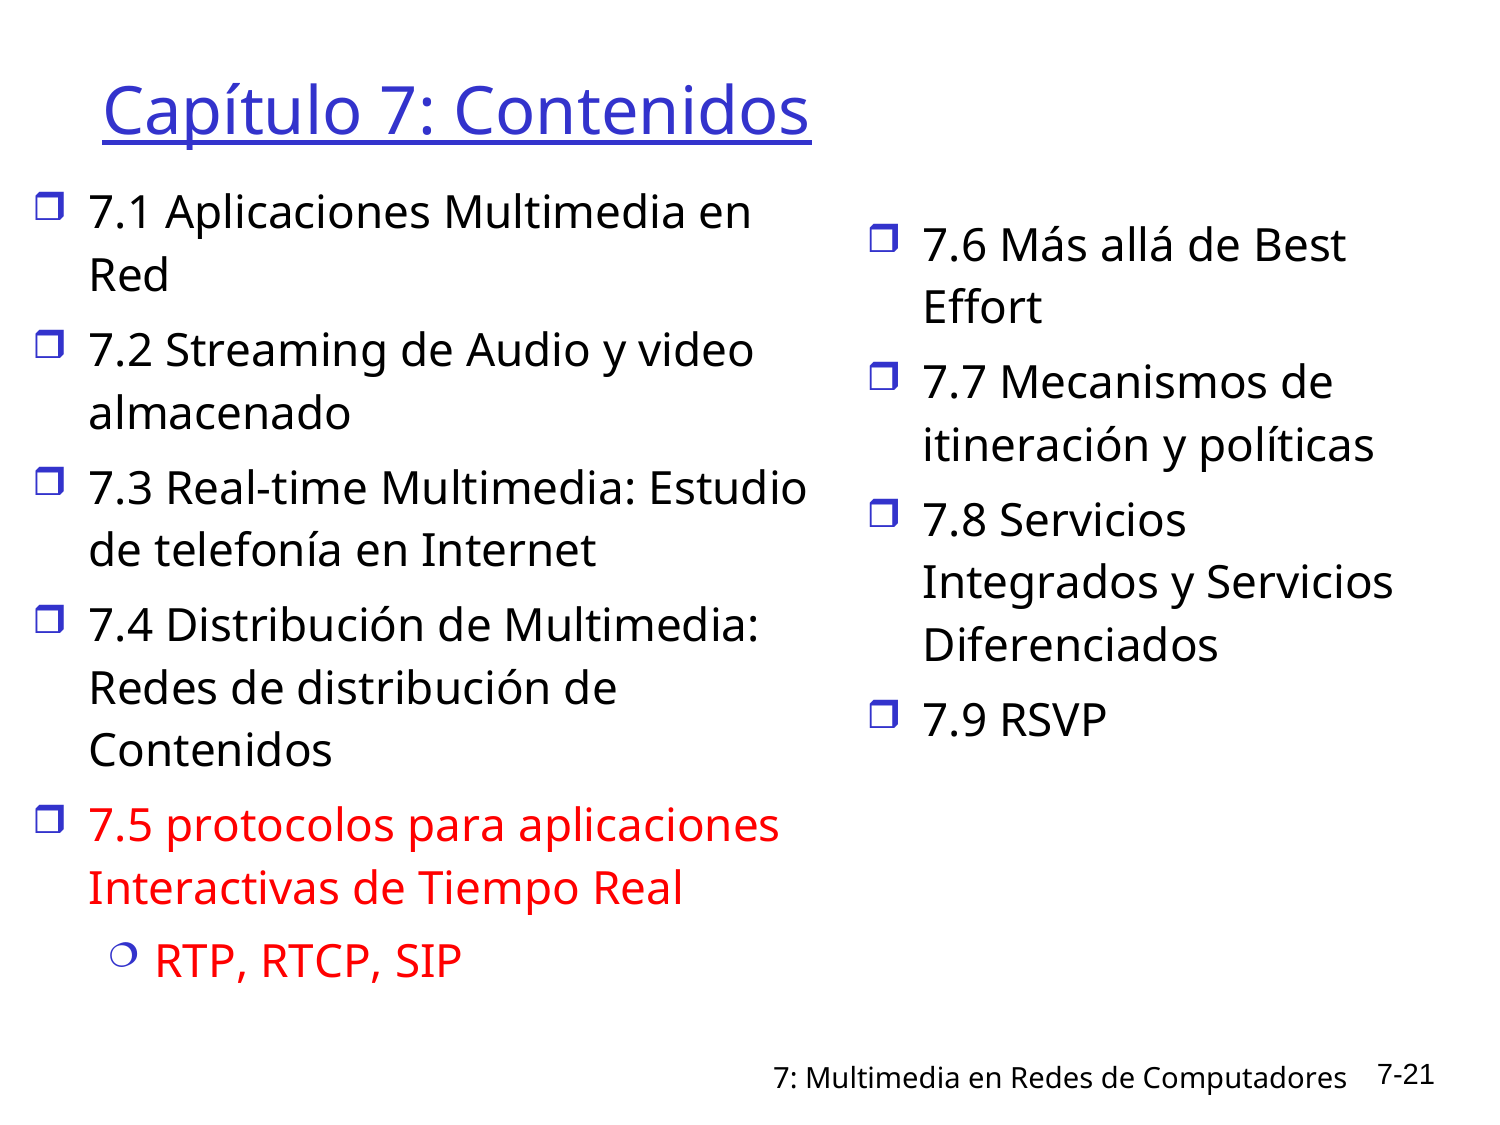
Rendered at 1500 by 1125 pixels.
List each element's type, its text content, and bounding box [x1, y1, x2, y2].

list 7.1 Aplicaciones Multimedia en Red 7.2 Streaming de Audio y video almacenado 7.3 Real-time Multimedia: Estudio de telefonía en Internet 7.4 Distribución de Multimedia: Redes de distribución de Contenidos 7.5 protocolos para aplicaciones Interactivas de Tiempo Real RTP, RTCP, SIP [17, 172, 842, 978]
list 7.6 Más allá de Best Effort 7.7 Mecanismos de itineración y políticas 7.8 Servicios Integrados y Servicios Diferenciados 7.9 RSVP [851, 204, 1448, 968]
title Capítulo 7: Contenidos [87, 37, 1363, 181]
